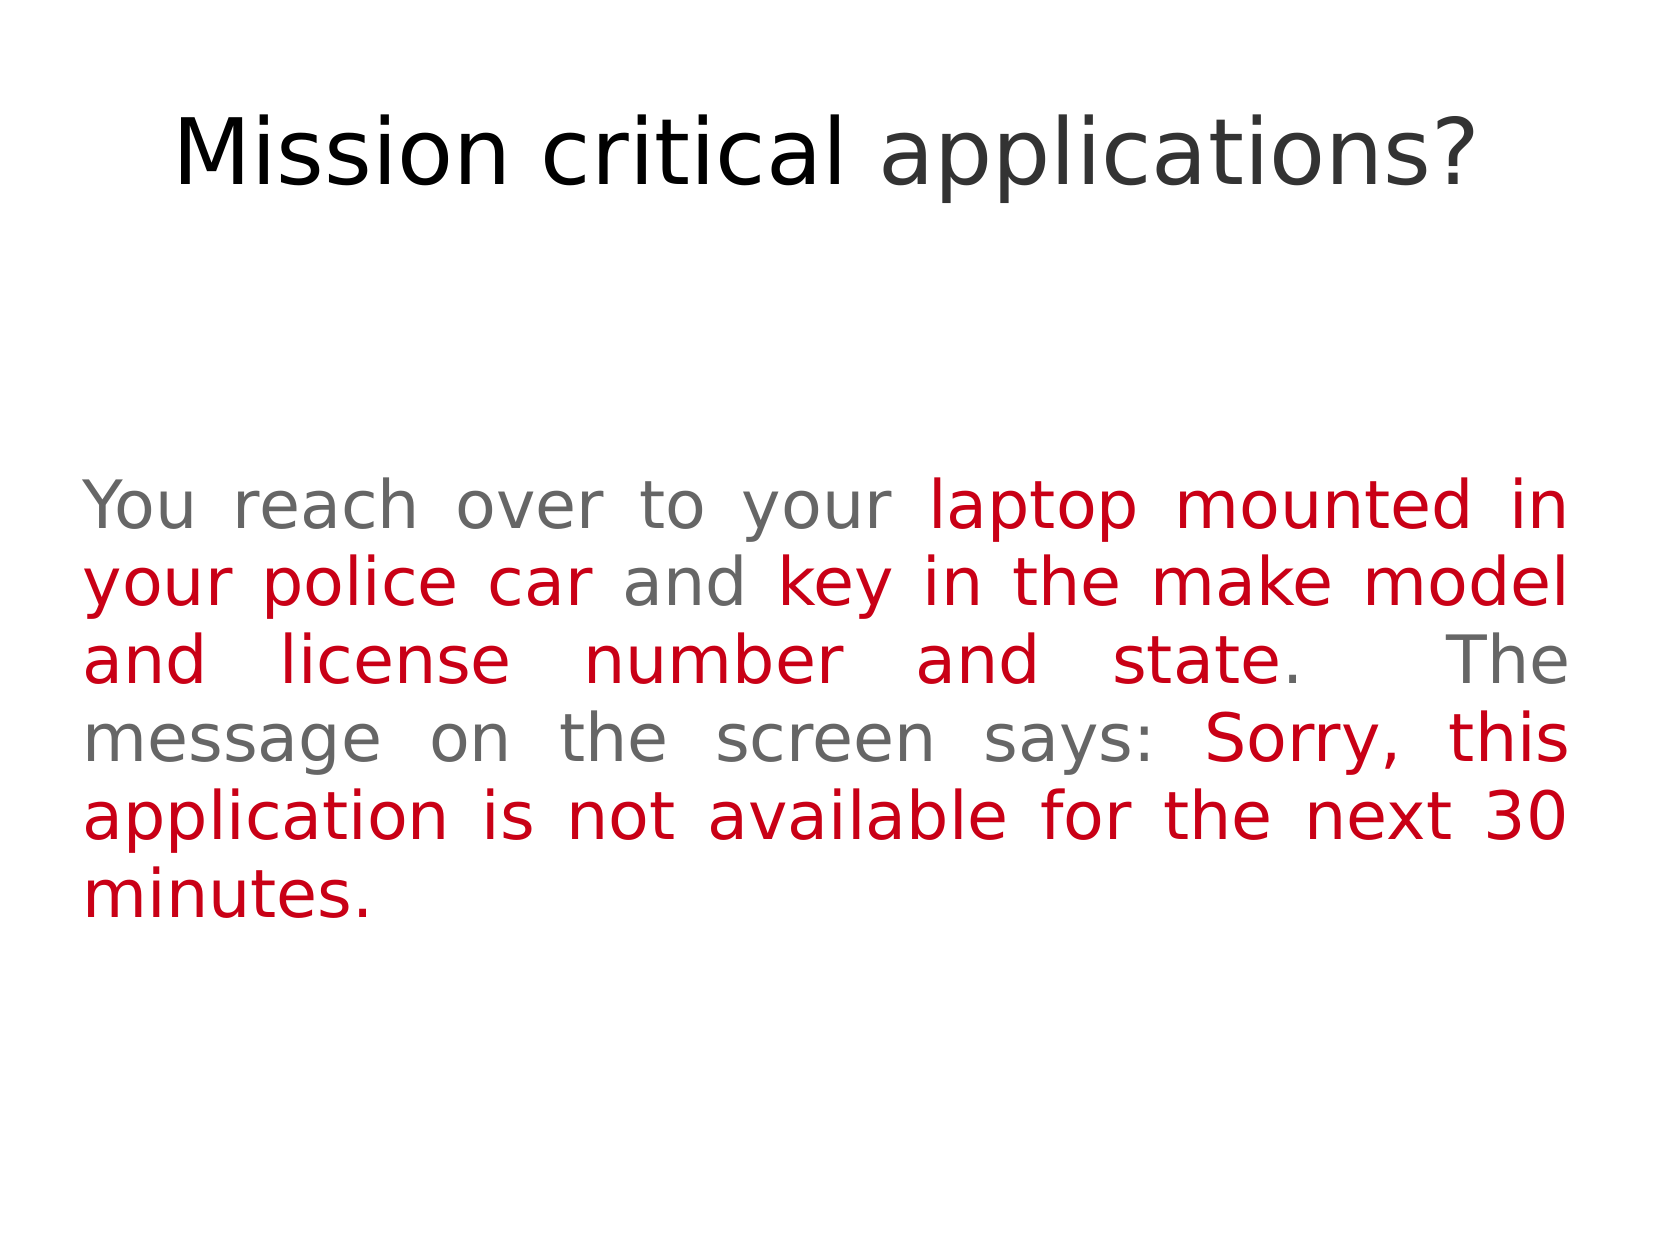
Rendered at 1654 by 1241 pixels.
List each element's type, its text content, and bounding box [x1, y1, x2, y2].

title Mission critical applications? [82, 56, 1571, 250]
subtitle You reach over to your laptop mounted in your police car and key in the make model and license number and state. The message on the screen says: Sorry, this application is not available for the next 30 minutes. [82, 297, 1571, 1102]
